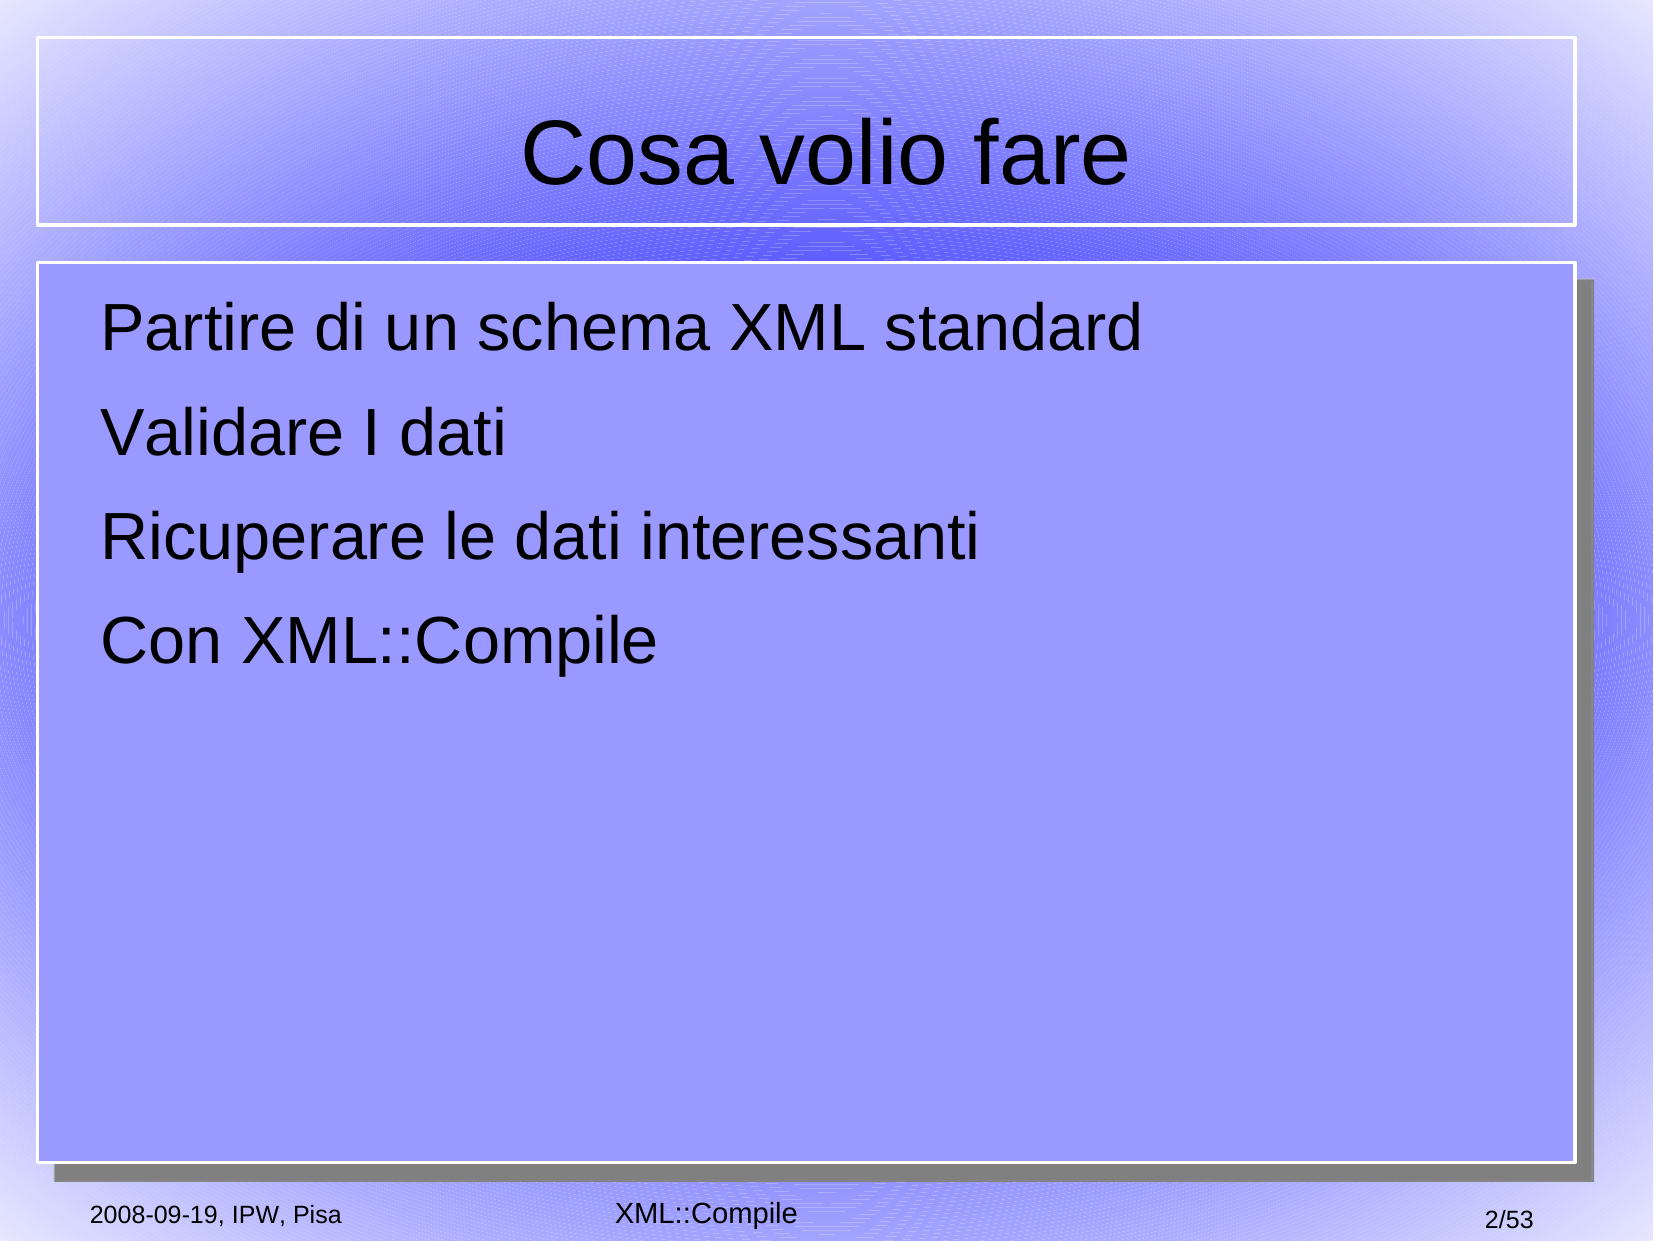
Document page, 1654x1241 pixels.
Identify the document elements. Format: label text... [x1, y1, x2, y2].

list Partire di un schema XML standard Validare I dati Ricuperare le dati interessanti Con XML::Compile [82, 290, 1571, 1111]
title Cosa volio fare [82, 49, 1571, 257]
